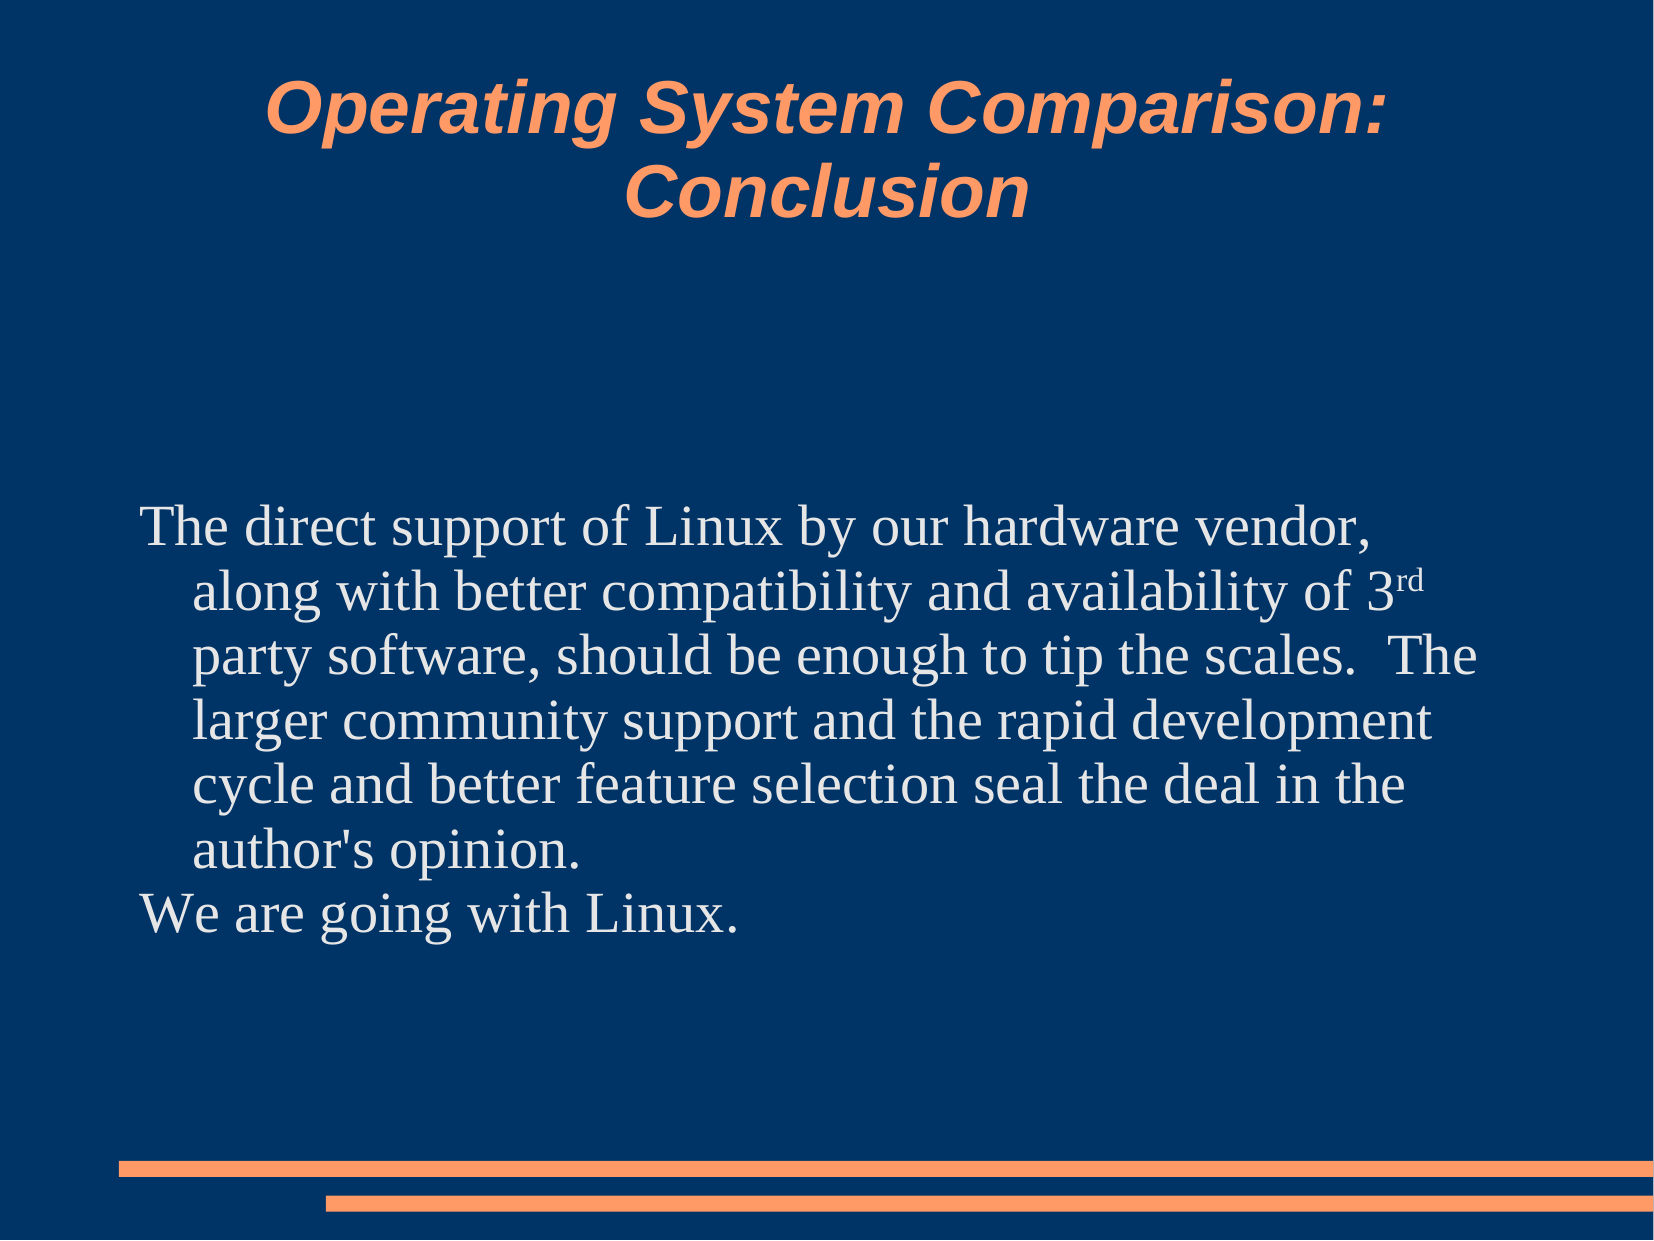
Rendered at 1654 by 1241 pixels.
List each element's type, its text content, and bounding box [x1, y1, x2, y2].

list The direct support of Linux by our hardware vendor, along with better compatibility and availability of 3rd party software, should be enough to tip the scales. The larger community support and the rapid development cycle and better feature selection seal the deal in the author's opinion. We are going with Linux. [121, 322, 1501, 1118]
title Operating System Comparison: Conclusion [121, 53, 1534, 247]
